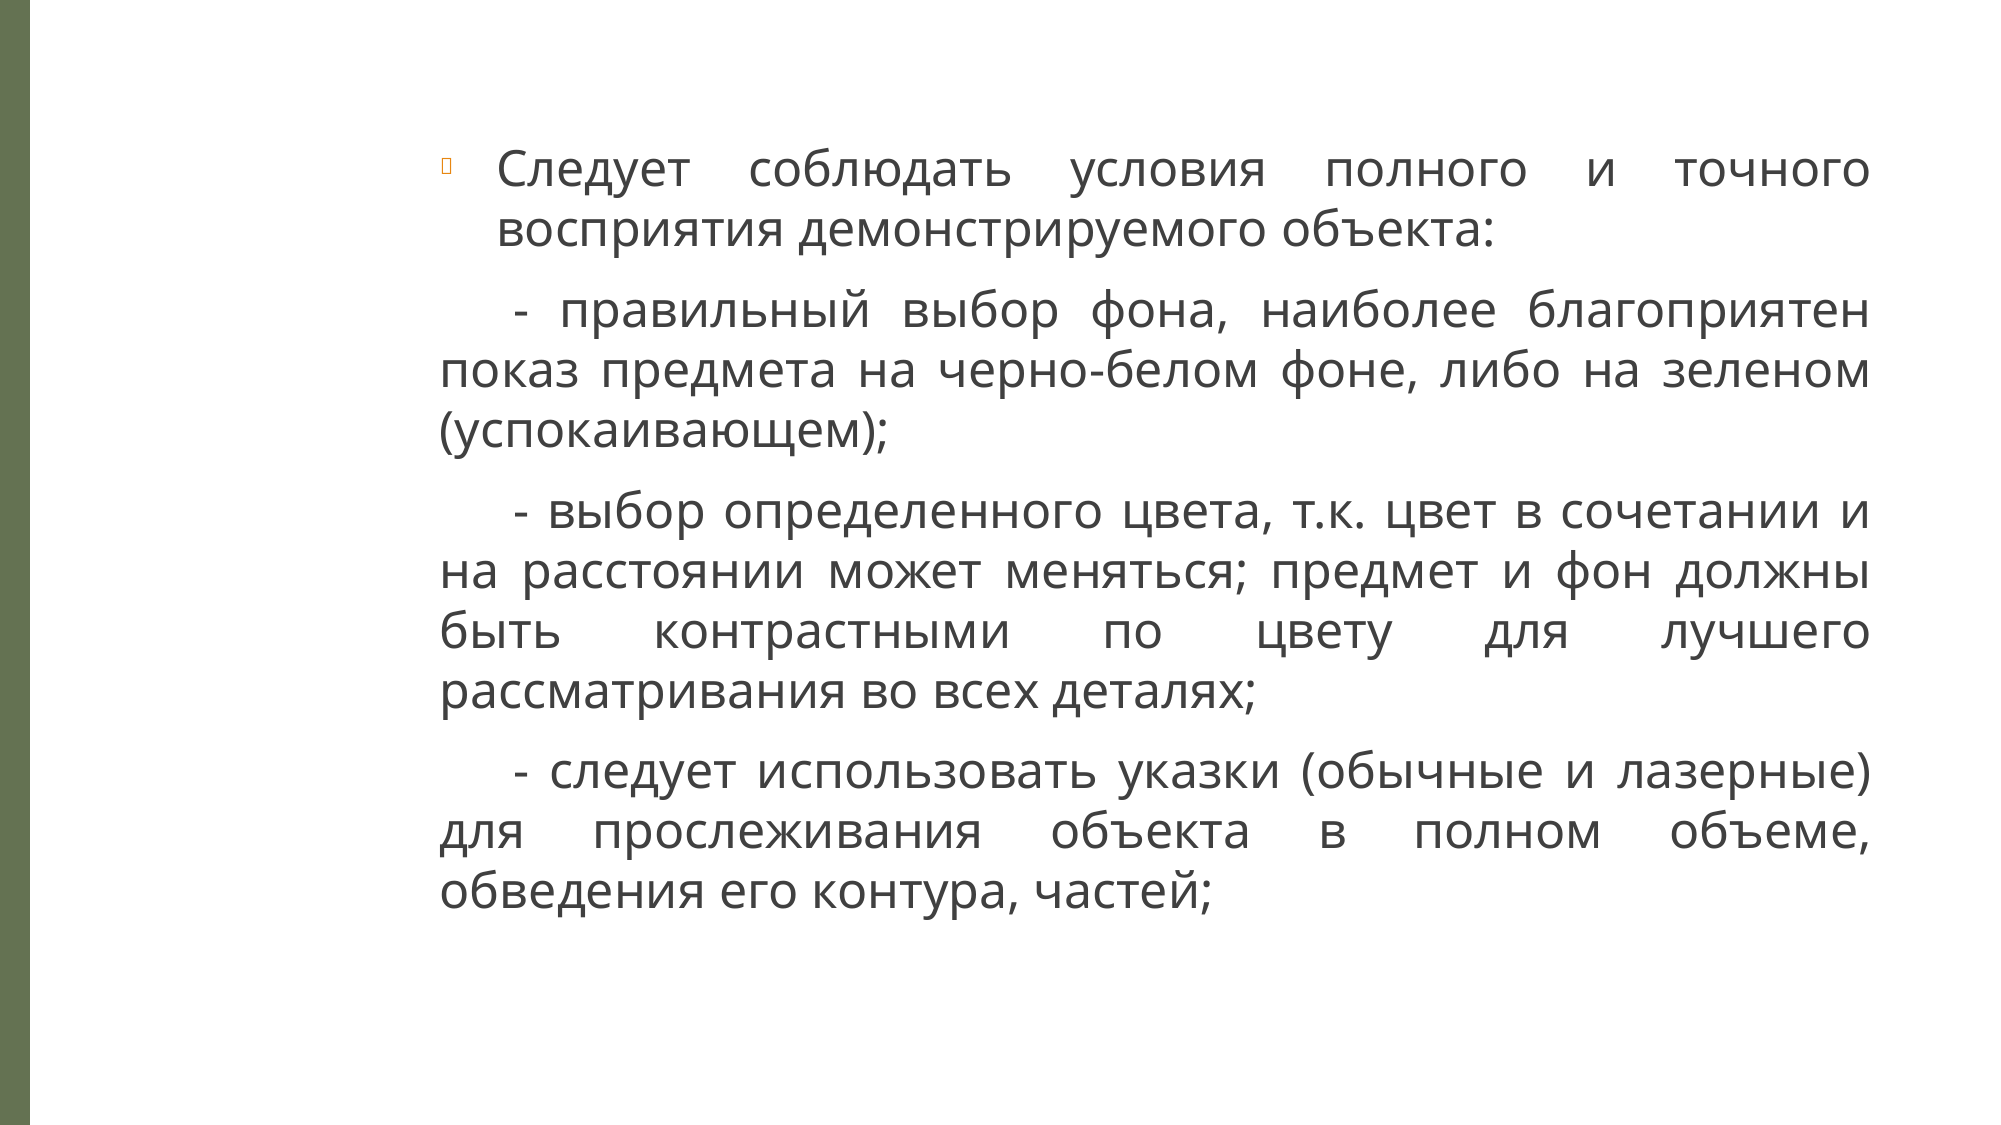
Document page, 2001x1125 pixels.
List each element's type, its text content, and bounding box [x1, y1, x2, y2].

list Следует соблюдать условия полного и точного восприятия демонстрируемого объекта: - правильный выбор фона, наиболее благоприятен показ предмета на черно-белом фоне, либо на зеленом (успокаивающем); - выбор определенного цвета, т.к. цвет в сочетании и на расстоянии может меняться; предмет и фон должны быть контрастными по цвету для лучшего рассматривания во всех деталях; - следует использовать указки (обычные и лазерные) для прослеживания объекта в полном объеме, обведения его контура, частей; [424, 121, 1888, 927]
